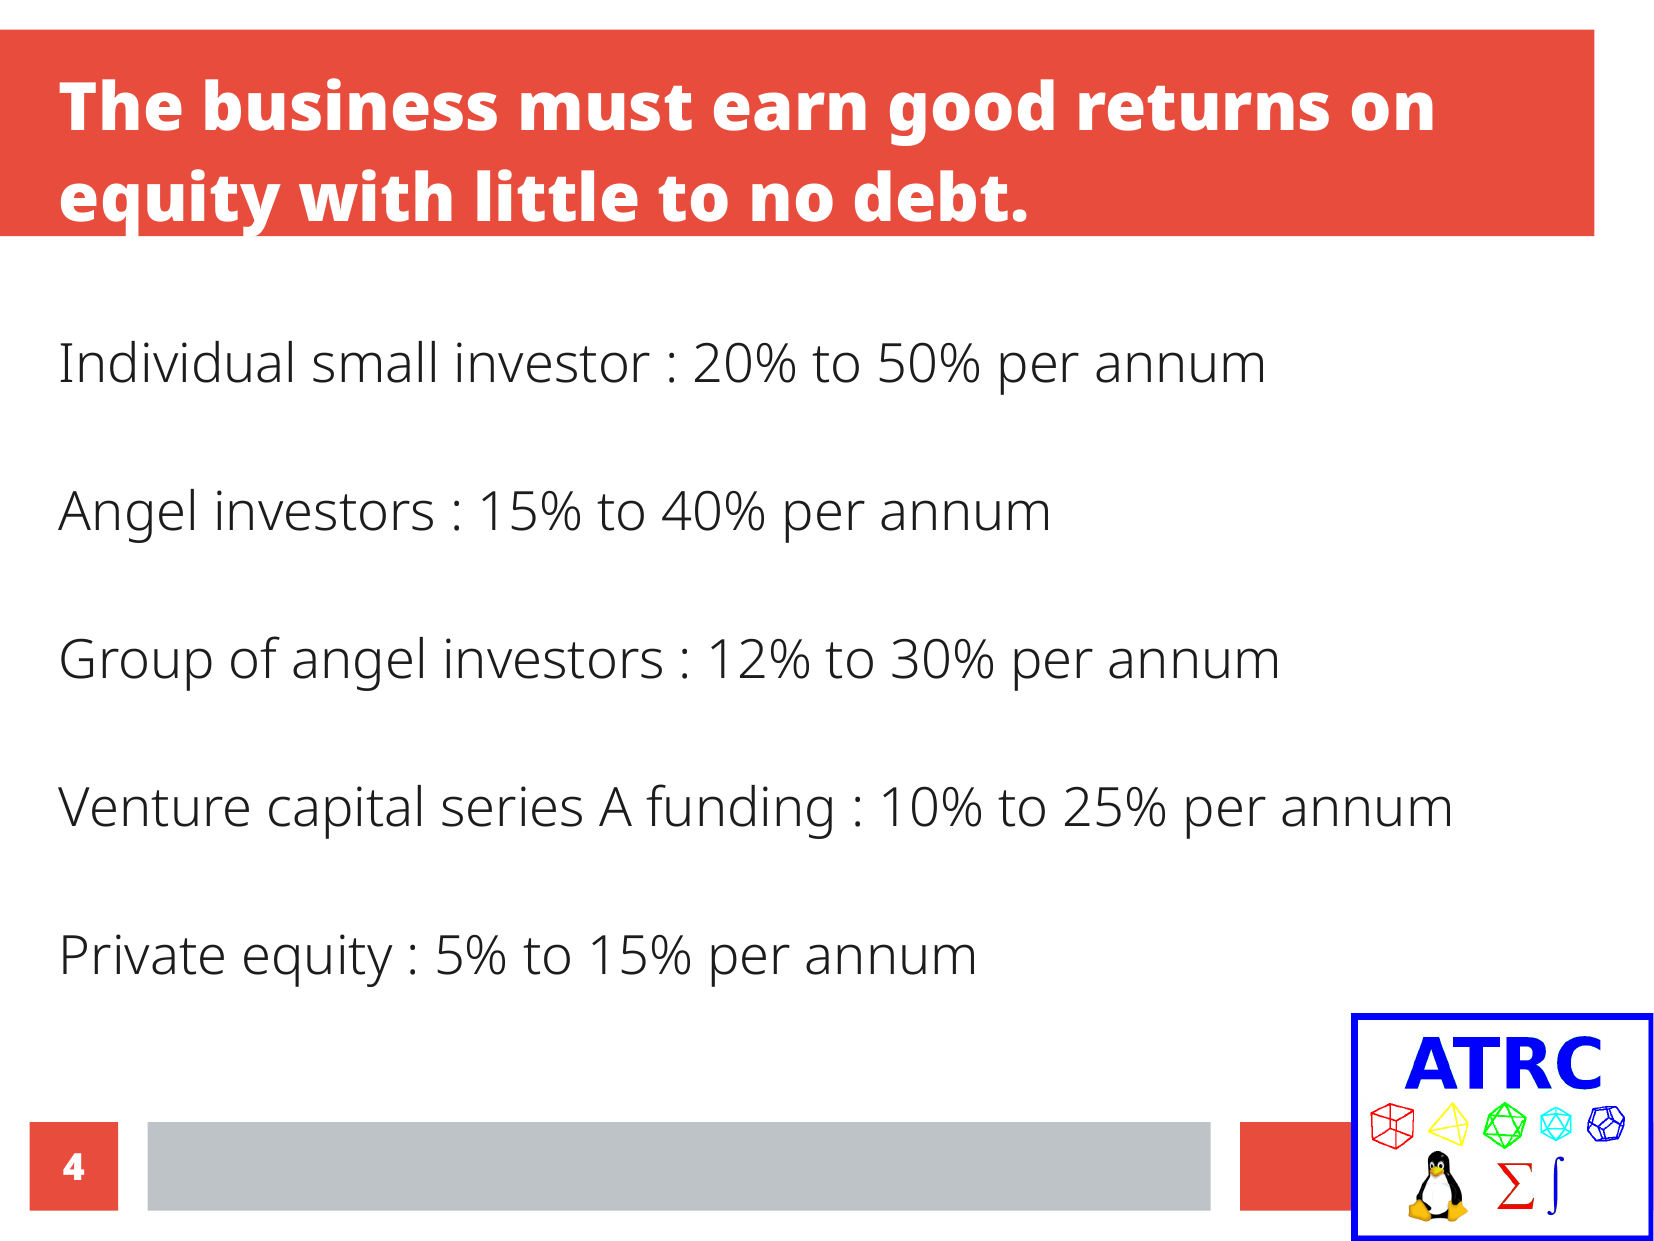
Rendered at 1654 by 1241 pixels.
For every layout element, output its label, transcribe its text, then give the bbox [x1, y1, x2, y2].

title The business must earn good returns on equity with little to no debt. [59, 59, 1595, 207]
subtitle Individual small investor : 20% to 50% per annum Angel investors : 15% to 40% per annum Group of angel investors : 12% to 30% per annum Venture capital series A funding : 10% to 25% per annum Private equity : 5% to 15% per annum [59, 324, 1565, 1093]
picture [1351, 1013, 1654, 1241]
